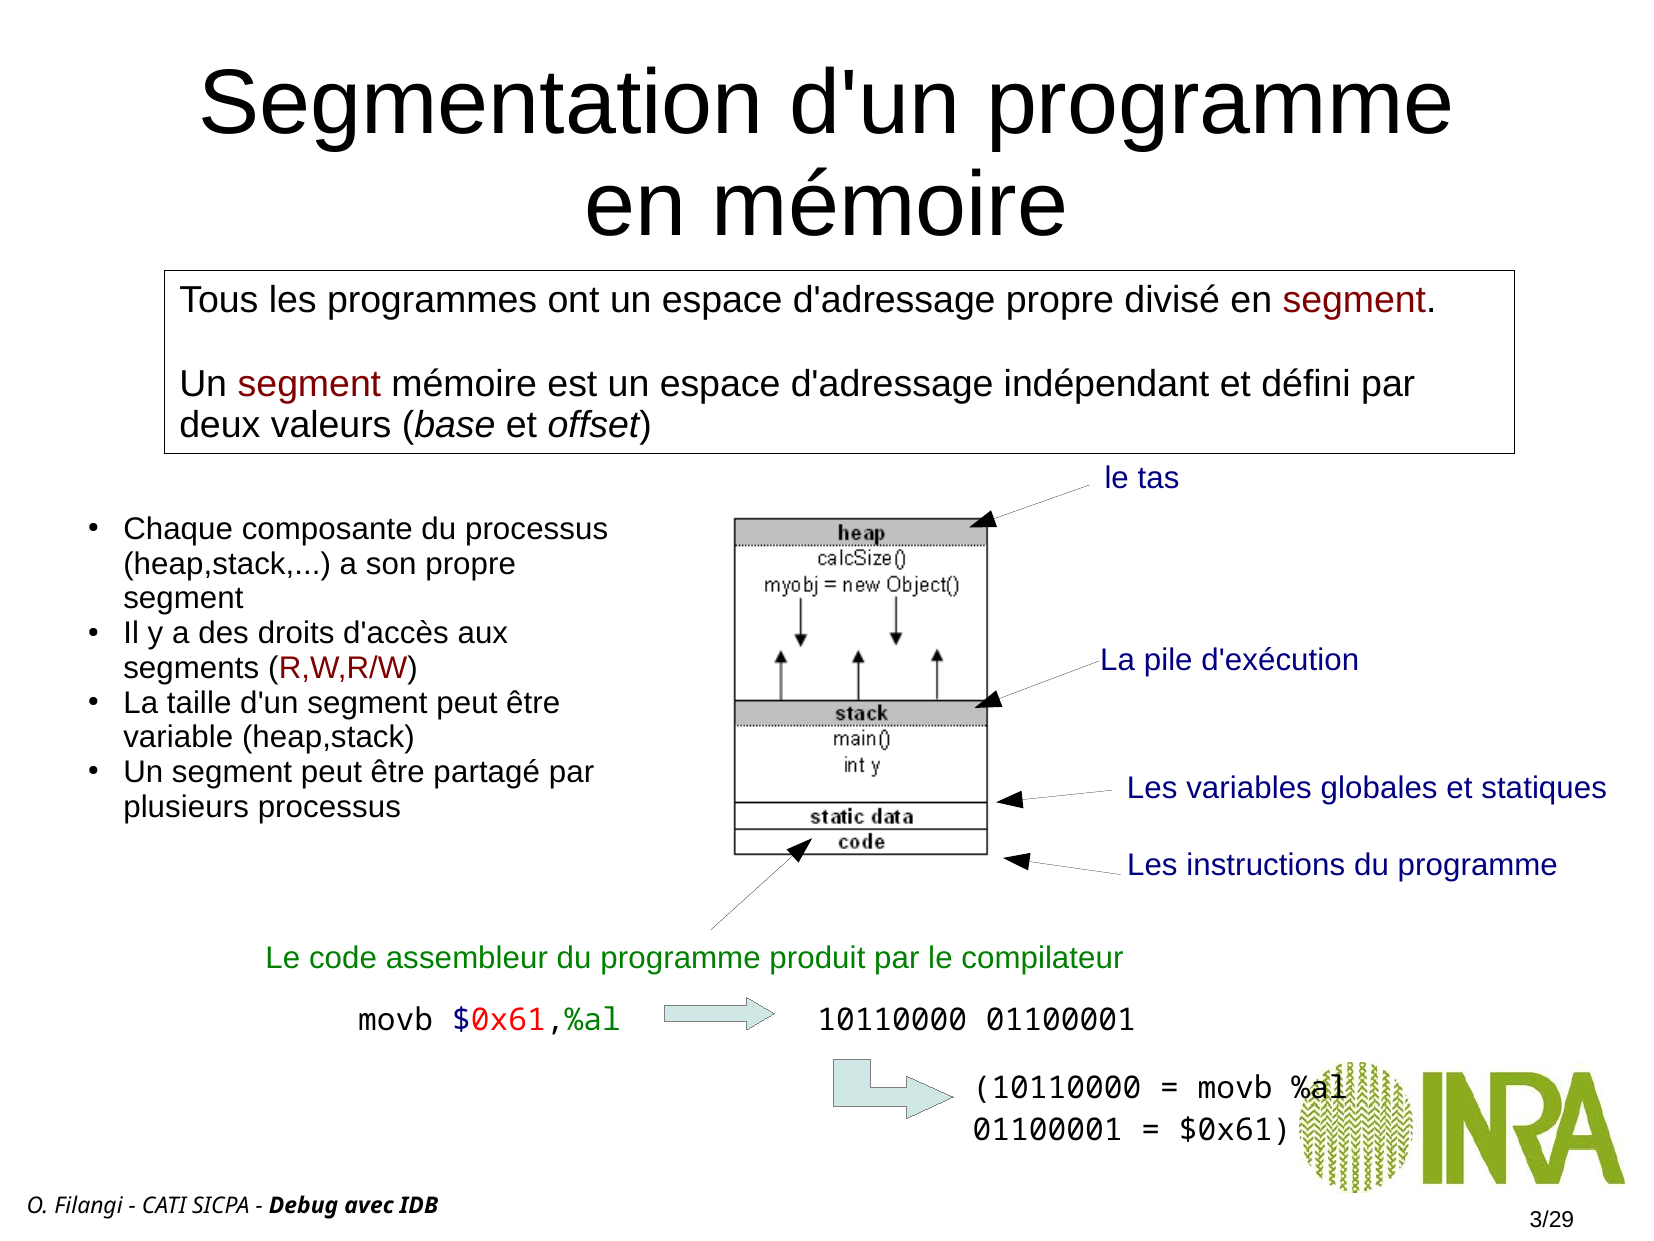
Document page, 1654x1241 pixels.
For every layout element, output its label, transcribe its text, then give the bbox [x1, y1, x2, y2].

text_box Tous les programmes ont un espace d'adressage propre divisé en segment. Un segment mémoire est un espace d'adressage indépendant et défini par deux valeurs (base et offset) [164, 270, 1515, 454]
text_box La pile d'exécution [1085, 634, 1375, 685]
picture [1299, 1062, 1625, 1193]
text_box [664, 997, 775, 1030]
text_box le tas [1089, 453, 1195, 503]
text_box <numéro>/29 [1514, 1199, 1654, 1241]
text_box O. Filangi - CATI SICPA - Debug avec IDB [5, 1181, 476, 1227]
text_box [833, 1059, 954, 1119]
text_box Les variables globales et statiques [1112, 763, 1624, 813]
text_box (10110000 = movb %al 01100001 = $0x61) [957, 1057, 1363, 1146]
picture [728, 512, 996, 860]
text_box Les instructions du programme [1112, 839, 1574, 889]
text_box Le code assembleur du programme produit par le compilateur [250, 932, 1141, 983]
text_box 10110000 01100001 [802, 989, 1151, 1041]
title Segmentation d'un programme en mémoire [82, 49, 1571, 257]
text_box movb $0x61,%al [343, 989, 636, 1041]
text_box Chaque composante du processus (heap,stack,...) a son propre segment Il y a des droits d'accès aux segments (R,W,R/W) La taille d'un segment peut être variable (heap,stack) Un segment peut être partagé par plusieurs processus [73, 503, 645, 872]
